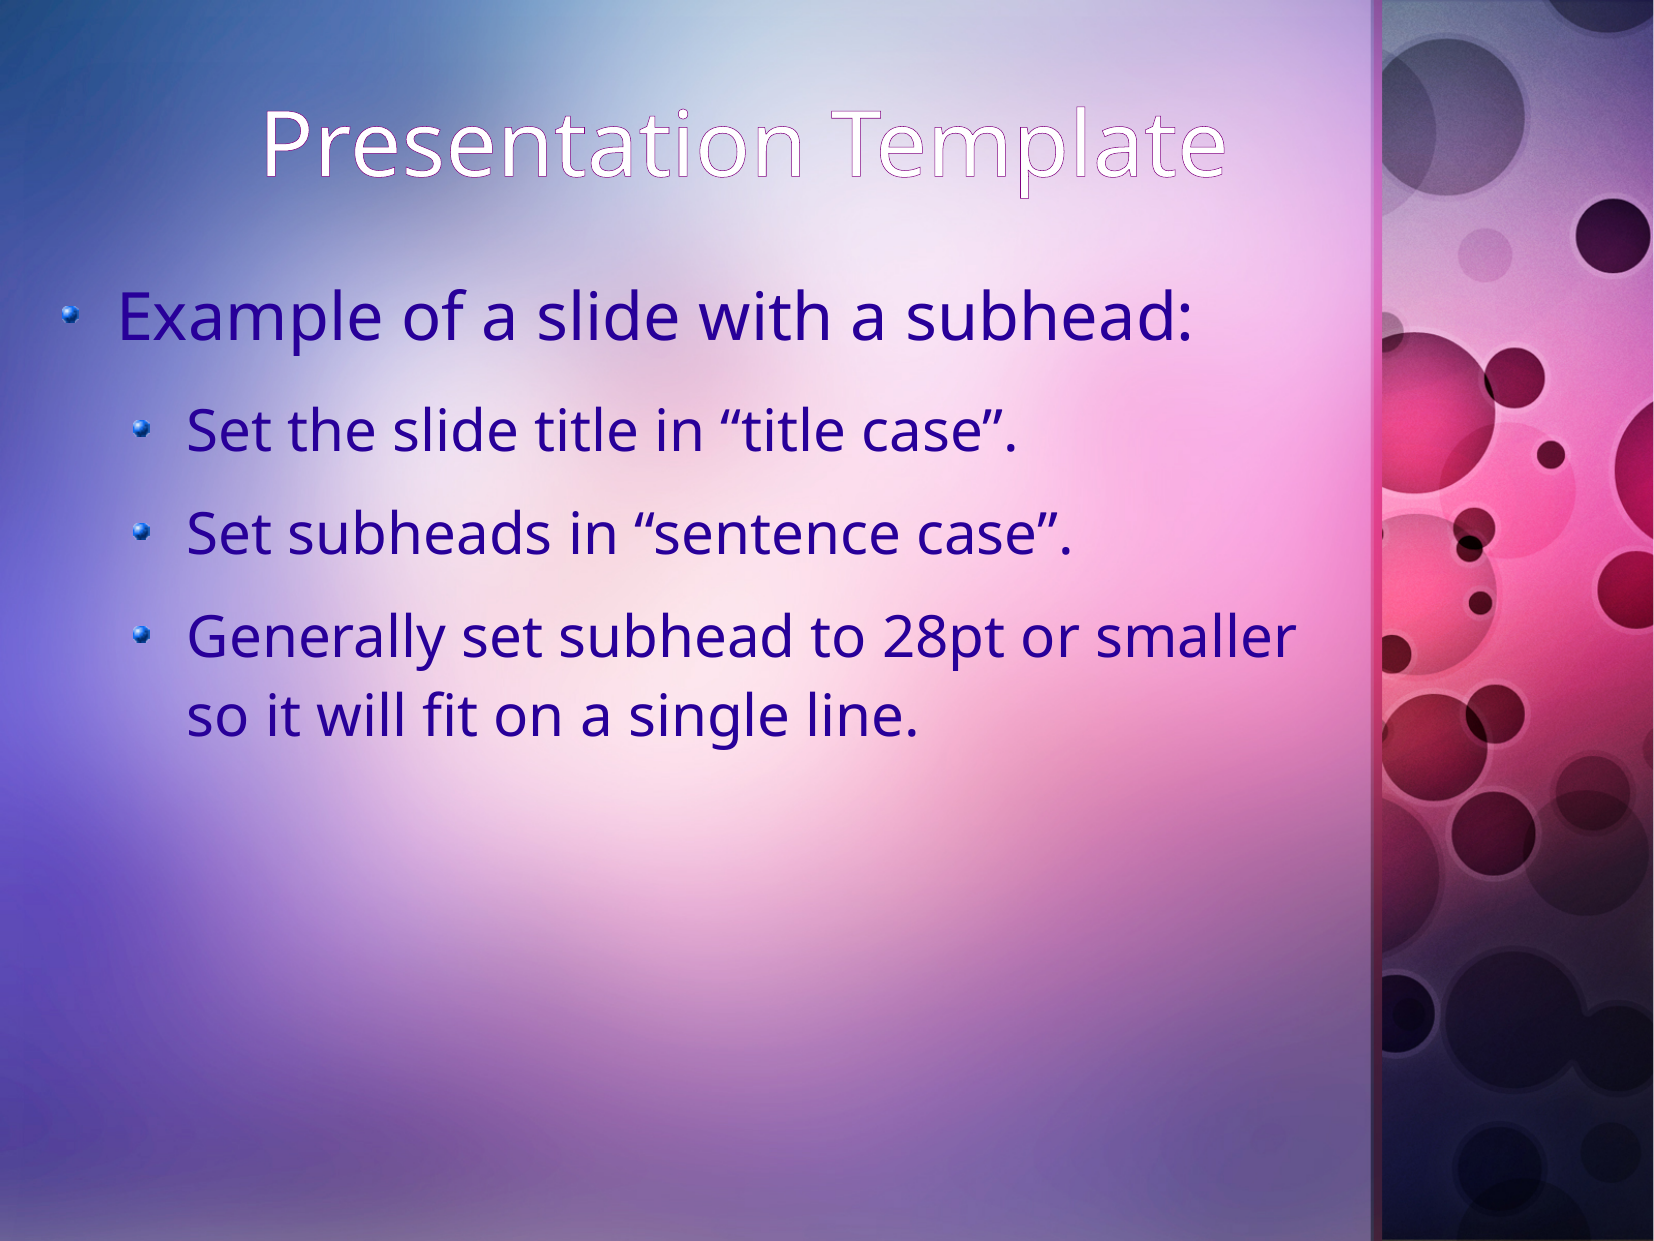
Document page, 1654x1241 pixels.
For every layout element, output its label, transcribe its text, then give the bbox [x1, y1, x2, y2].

list Example of a slide with a subhead: Set the slide title in “title case”. Set subheads in “sentence case”. Generally set subhead to 28pt or smaller so it will fit on a single line. [45, 269, 1351, 1088]
picture [0, 0, 1654, 1241]
title Presentation Template [0, 37, 1489, 245]
